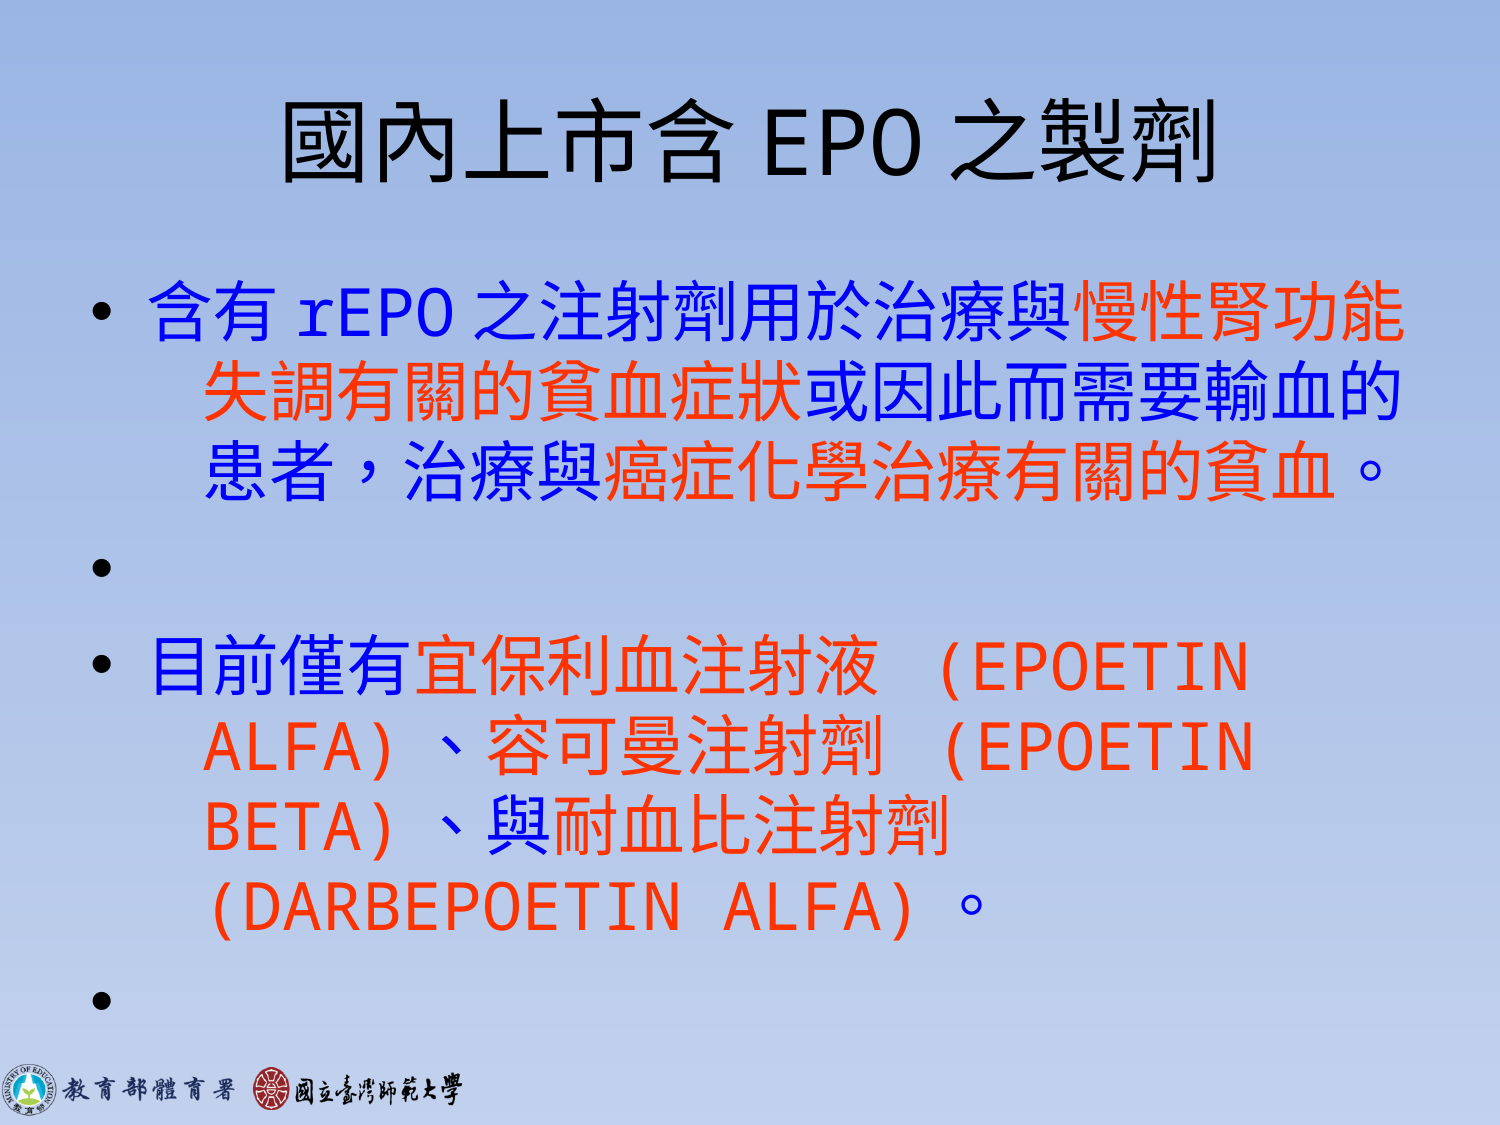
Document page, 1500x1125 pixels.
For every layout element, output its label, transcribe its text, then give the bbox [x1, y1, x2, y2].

title 國內上市含EPO之製劑 [75, 45, 1426, 233]
list 含有rEPO之注射劑用於治療與慢性腎功能失調有關的貧血症狀或因此而需要輸血的患者，治療與癌症化學治療有關的貧血。 目前僅有宜保利血注射液 (EPOETIN ALFA)、容可曼注射劑 (EPOETIN BETA)、與耐血比注射劑 (DARBEPOETIN ALFA)。 [75, 262, 1426, 1005]
